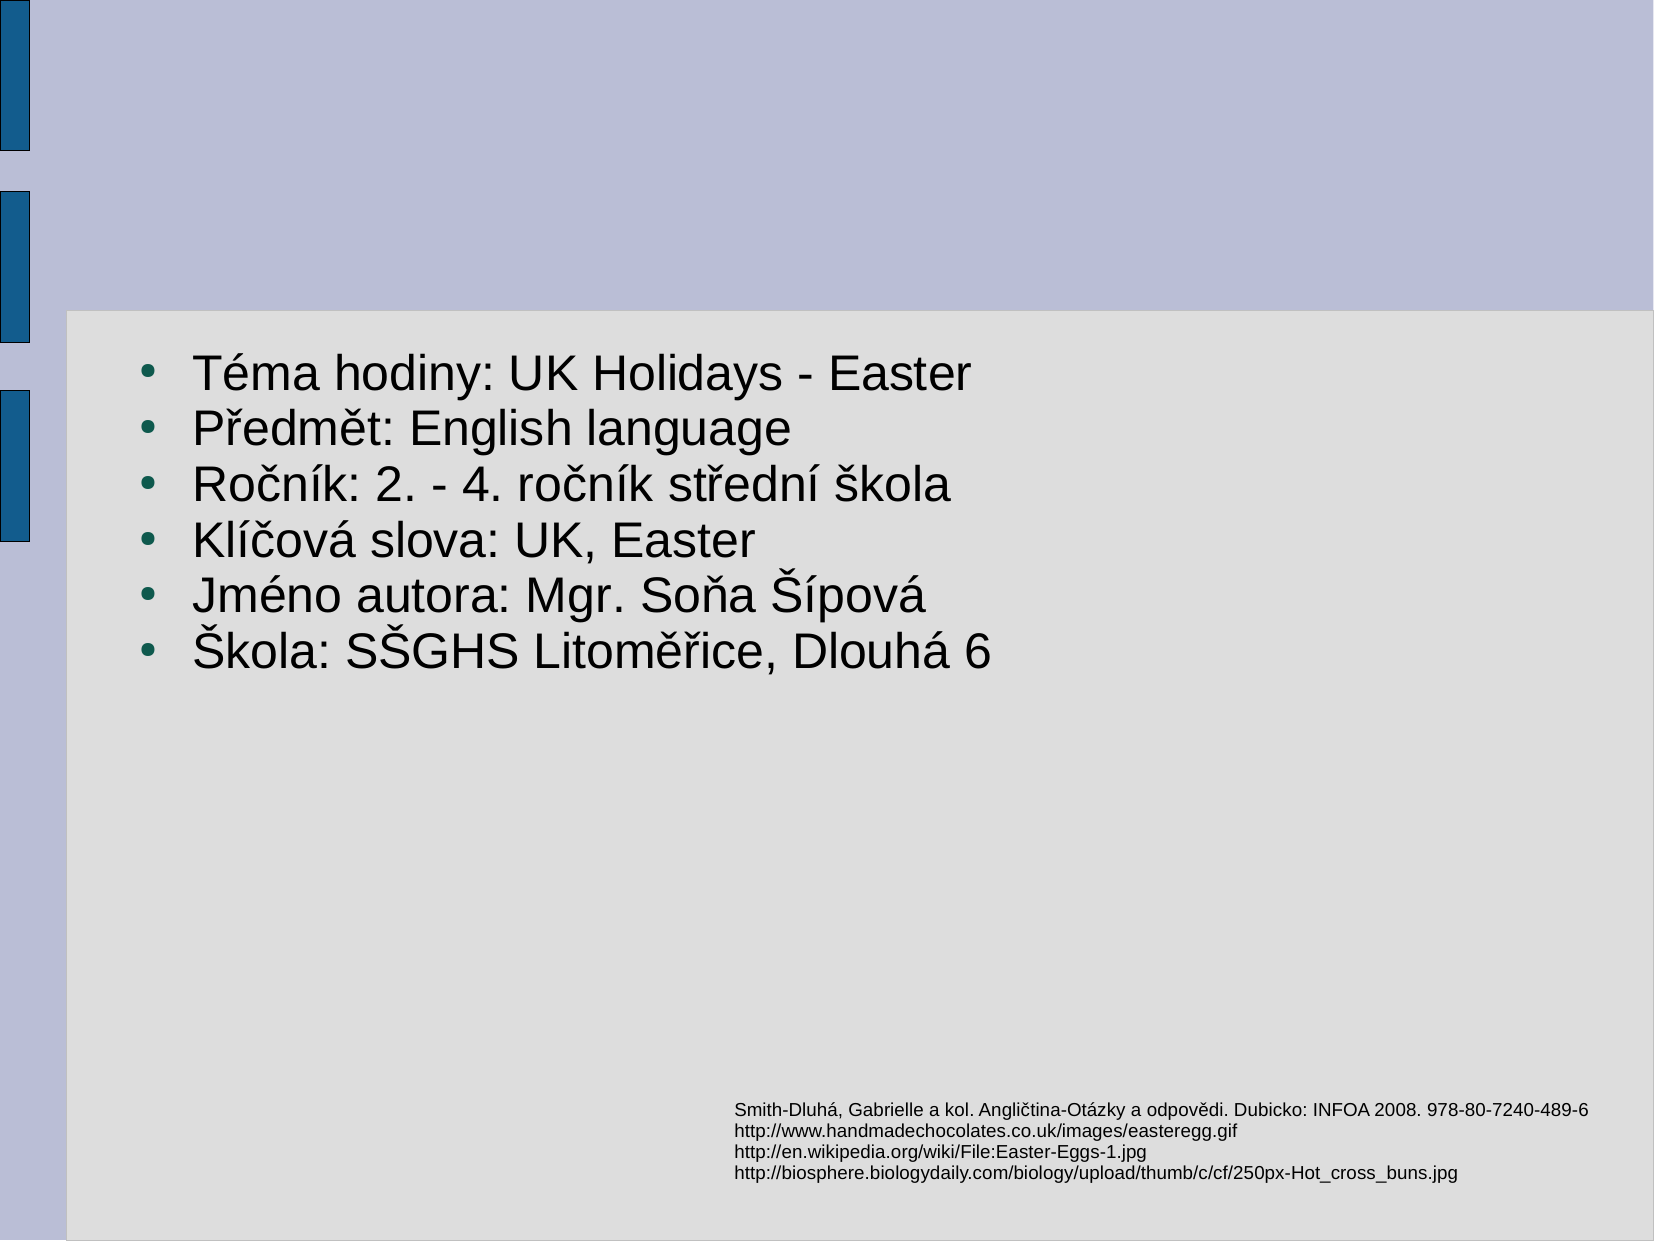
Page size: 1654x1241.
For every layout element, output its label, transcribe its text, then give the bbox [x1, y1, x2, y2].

list Téma hodiny: UK Holidays - Easter Předmět: English language Ročník: 2. - 4. ročník střední škola Klíčová slova: UK, Easter Jméno autora: Mgr. Soňa Šípová Škola: SŠGHS Litoměřice, Dlouhá 6 [121, 344, 1534, 1127]
text_box Smith-Dluhá, Gabrielle a kol. Angličtina-Otázky a odpovědi. Dubicko: INFOA 2008. 978-80-7240-489-6 http://www.handmadechocolates.co.uk/images/easteregg.gif http://en.wikipedia.org/wiki/File:Easter-Eggs-1.jpg http://biosphere.biologydaily.com/biology/upload/thumb/c/cf/250px-Hot_cross_buns.jpg [719, 1071, 1625, 1211]
